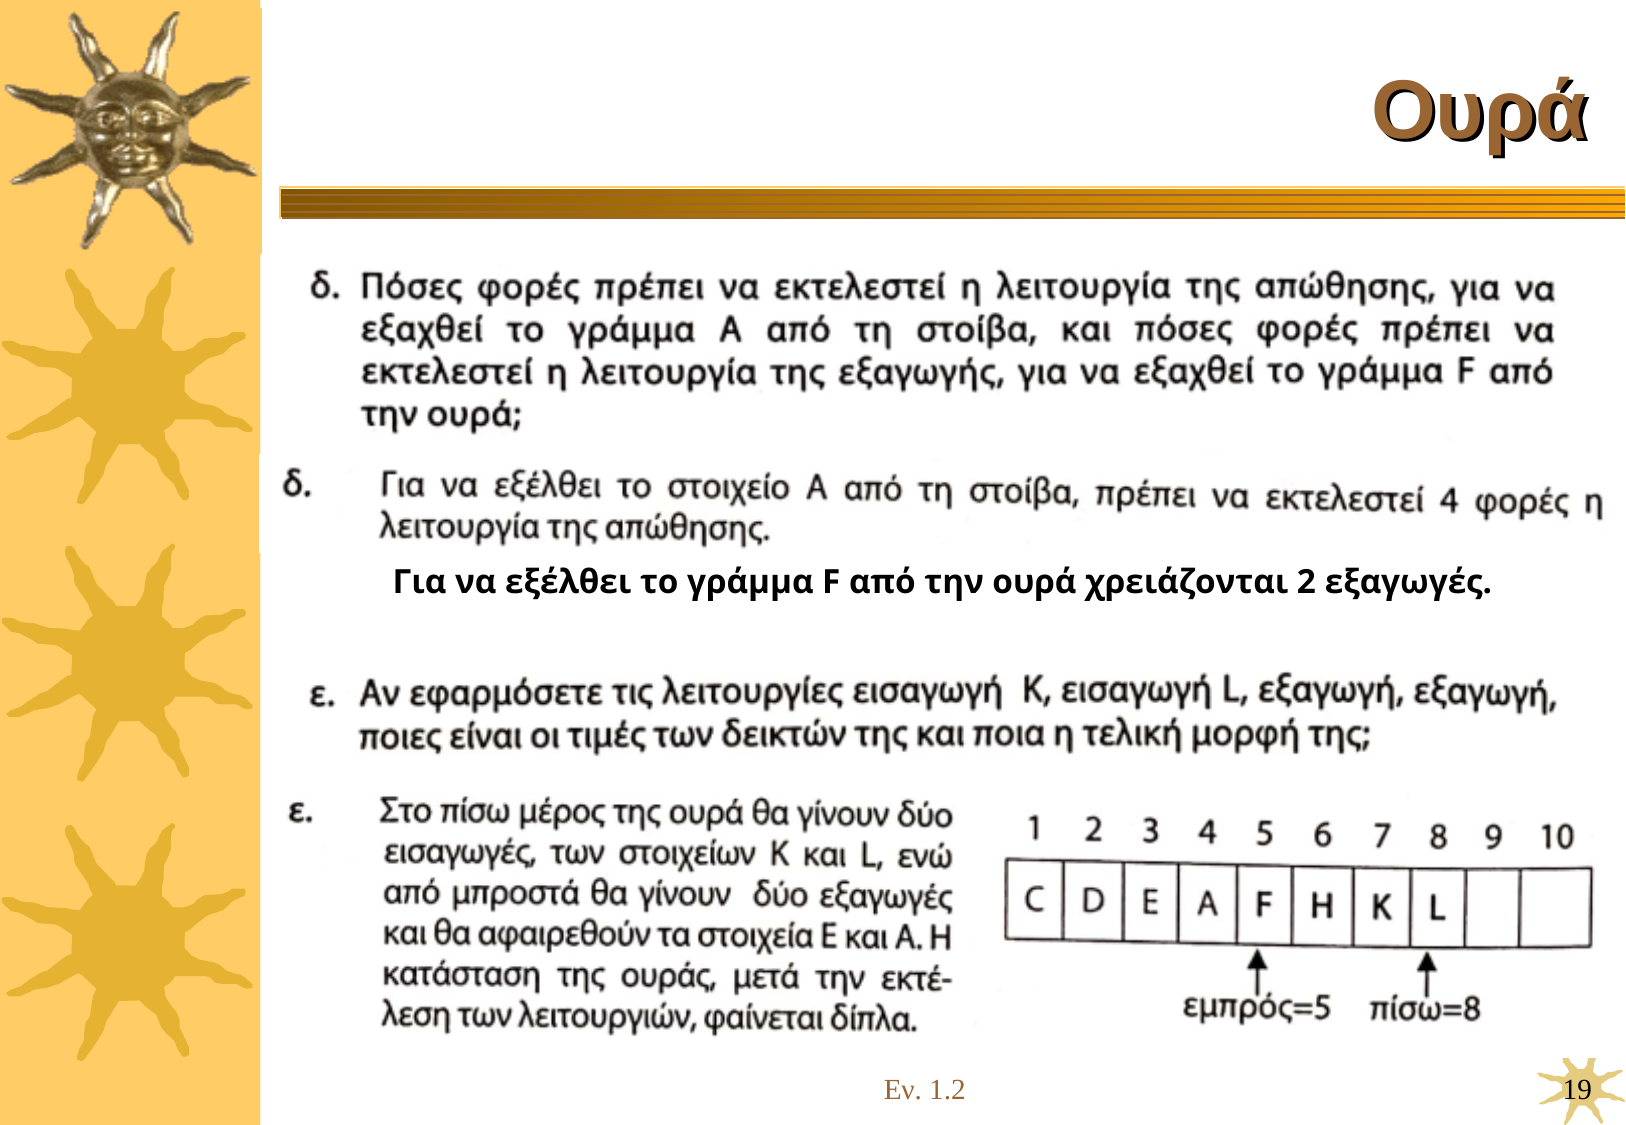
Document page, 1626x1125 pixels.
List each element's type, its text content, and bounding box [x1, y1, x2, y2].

picture [1, 163, 262, 254]
picture [298, 669, 1565, 769]
text_box Για να εξέλθει το γράμμα F από την ουρά χρειάζονται 2 εξαγωγές. [377, 552, 1619, 621]
picture [259, 454, 1619, 553]
picture [295, 265, 1565, 441]
text_box Ουρά [0, 0, 1625, 163]
picture [272, 791, 1611, 1058]
